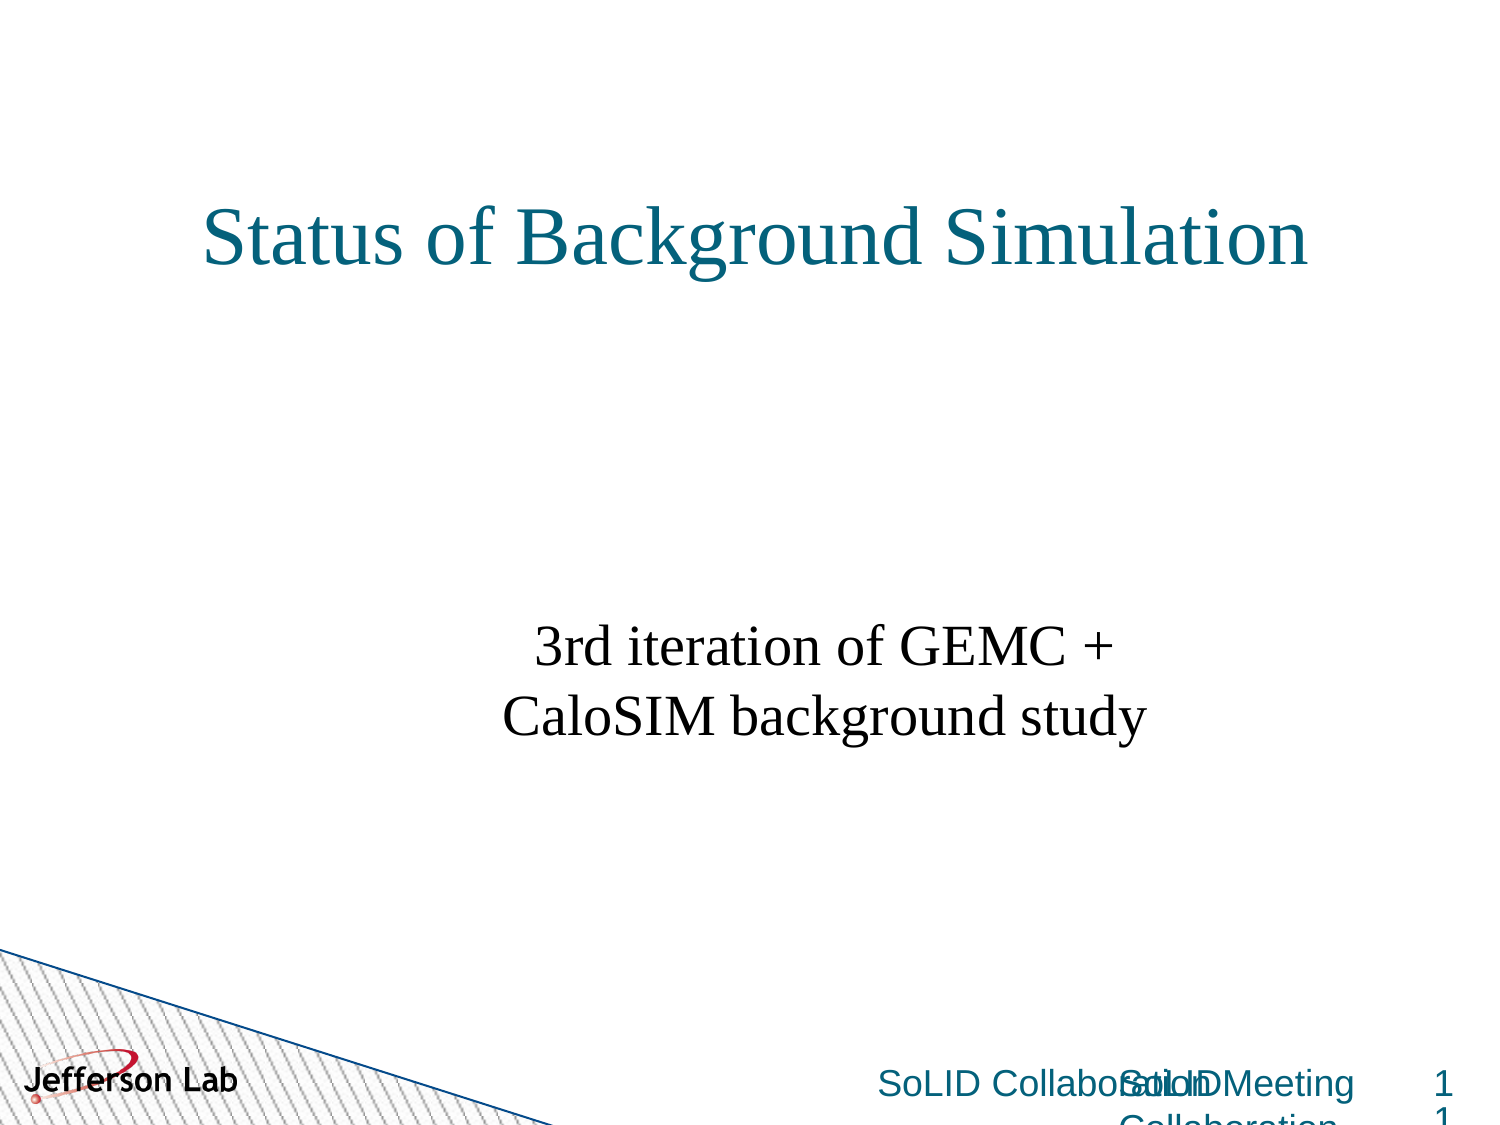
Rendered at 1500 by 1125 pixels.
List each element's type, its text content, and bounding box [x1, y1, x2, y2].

text_box 3rd iteration of GEMC + CaloSIM background study [450, 599, 1201, 720]
text_box <number> [1418, 1051, 1479, 1111]
text_box SoLID Collaboration Meeting [1103, 1051, 1419, 1112]
text_box Status of Background Simulation [118, 173, 1394, 549]
picture [0, 952, 543, 1125]
